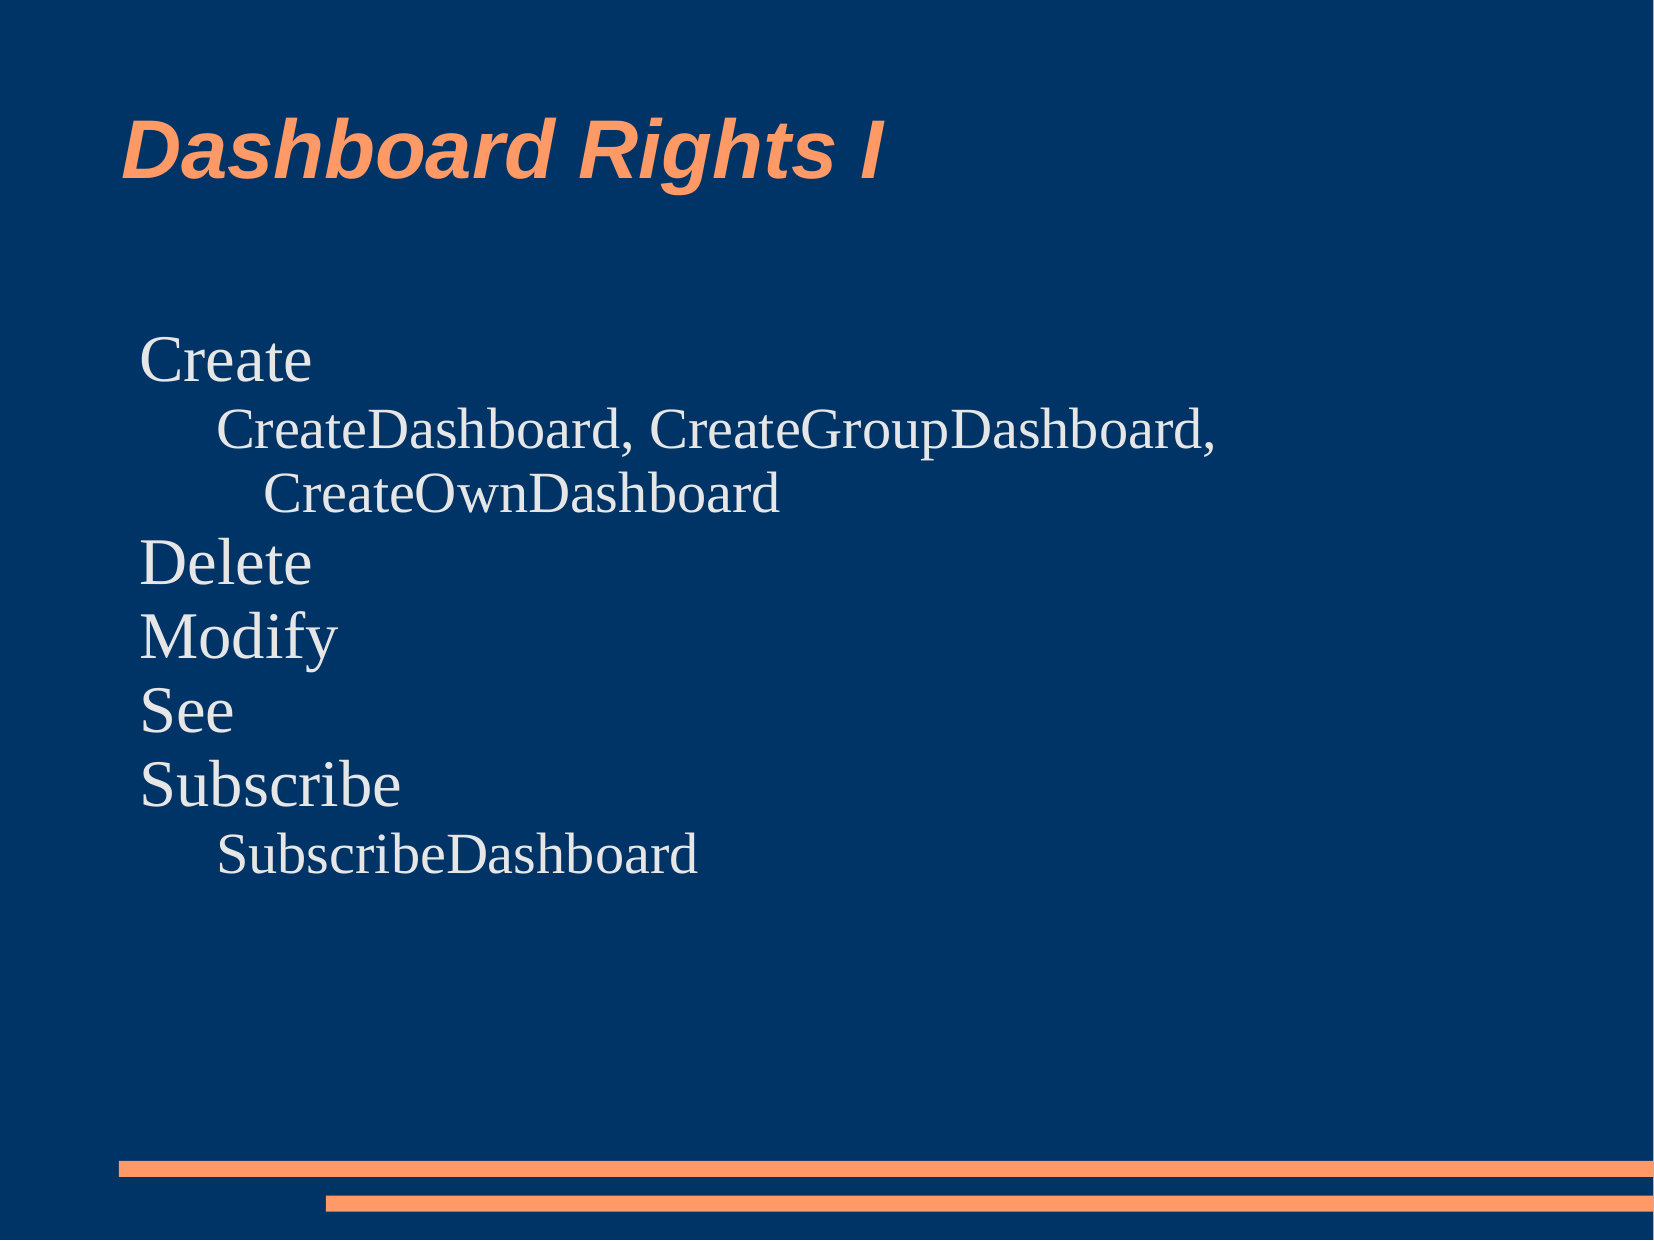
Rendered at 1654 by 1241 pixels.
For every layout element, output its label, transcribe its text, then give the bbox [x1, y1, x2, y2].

list Create CreateDashboard, CreateGroupDashboard, CreateOwnDashboard Delete Modify See Subscribe SubscribeDashboard [121, 322, 1561, 1118]
title Dashboard Rights I [121, 53, 1534, 247]
